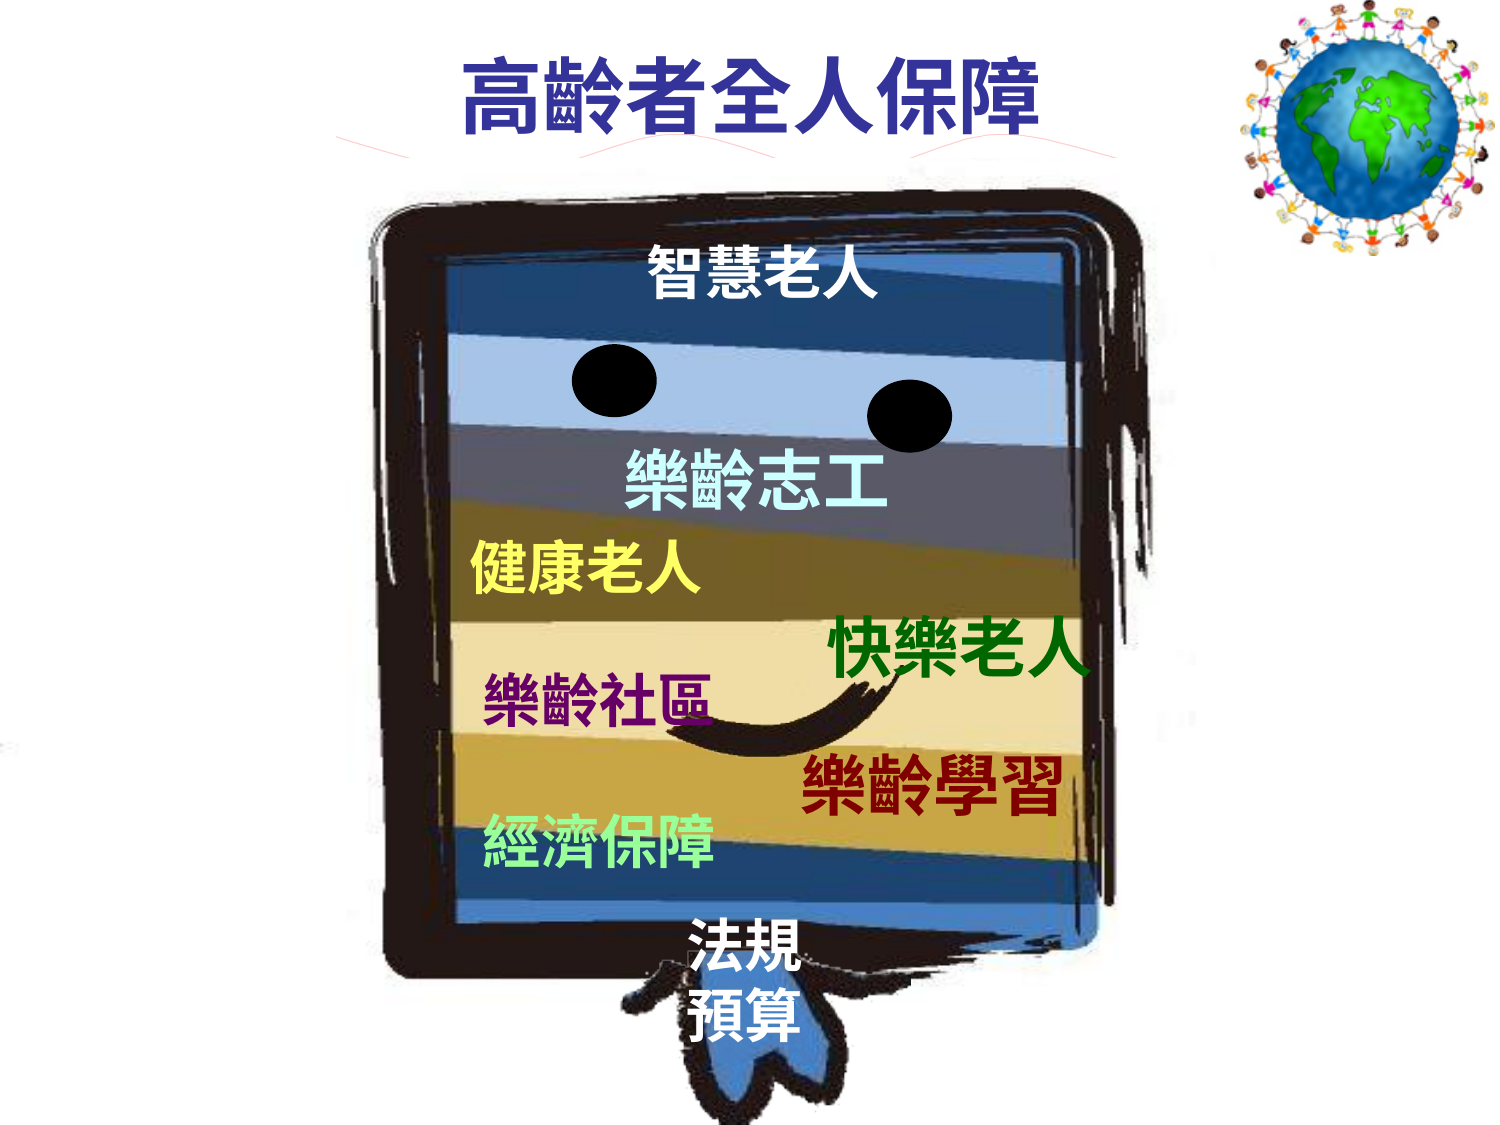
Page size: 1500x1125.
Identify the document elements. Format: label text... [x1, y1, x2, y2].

text_box 智慧老人 [631, 228, 987, 315]
picture [0, 0, 1495, 1125]
text_box 樂齡志工 [608, 431, 1093, 528]
text_box 樂齡學習 [785, 736, 1223, 833]
text_box 快樂老人 [761, 598, 1164, 695]
text_box 經濟保障 [467, 797, 787, 884]
text_box [572, 345, 656, 417]
text_box 樂齡社區 [467, 656, 823, 743]
text_box [868, 380, 952, 431]
text_box 健康老人 [454, 523, 755, 610]
text_box 高齡者全人保障 [79, 34, 1240, 155]
text_box 法規 預算 [671, 901, 976, 1058]
